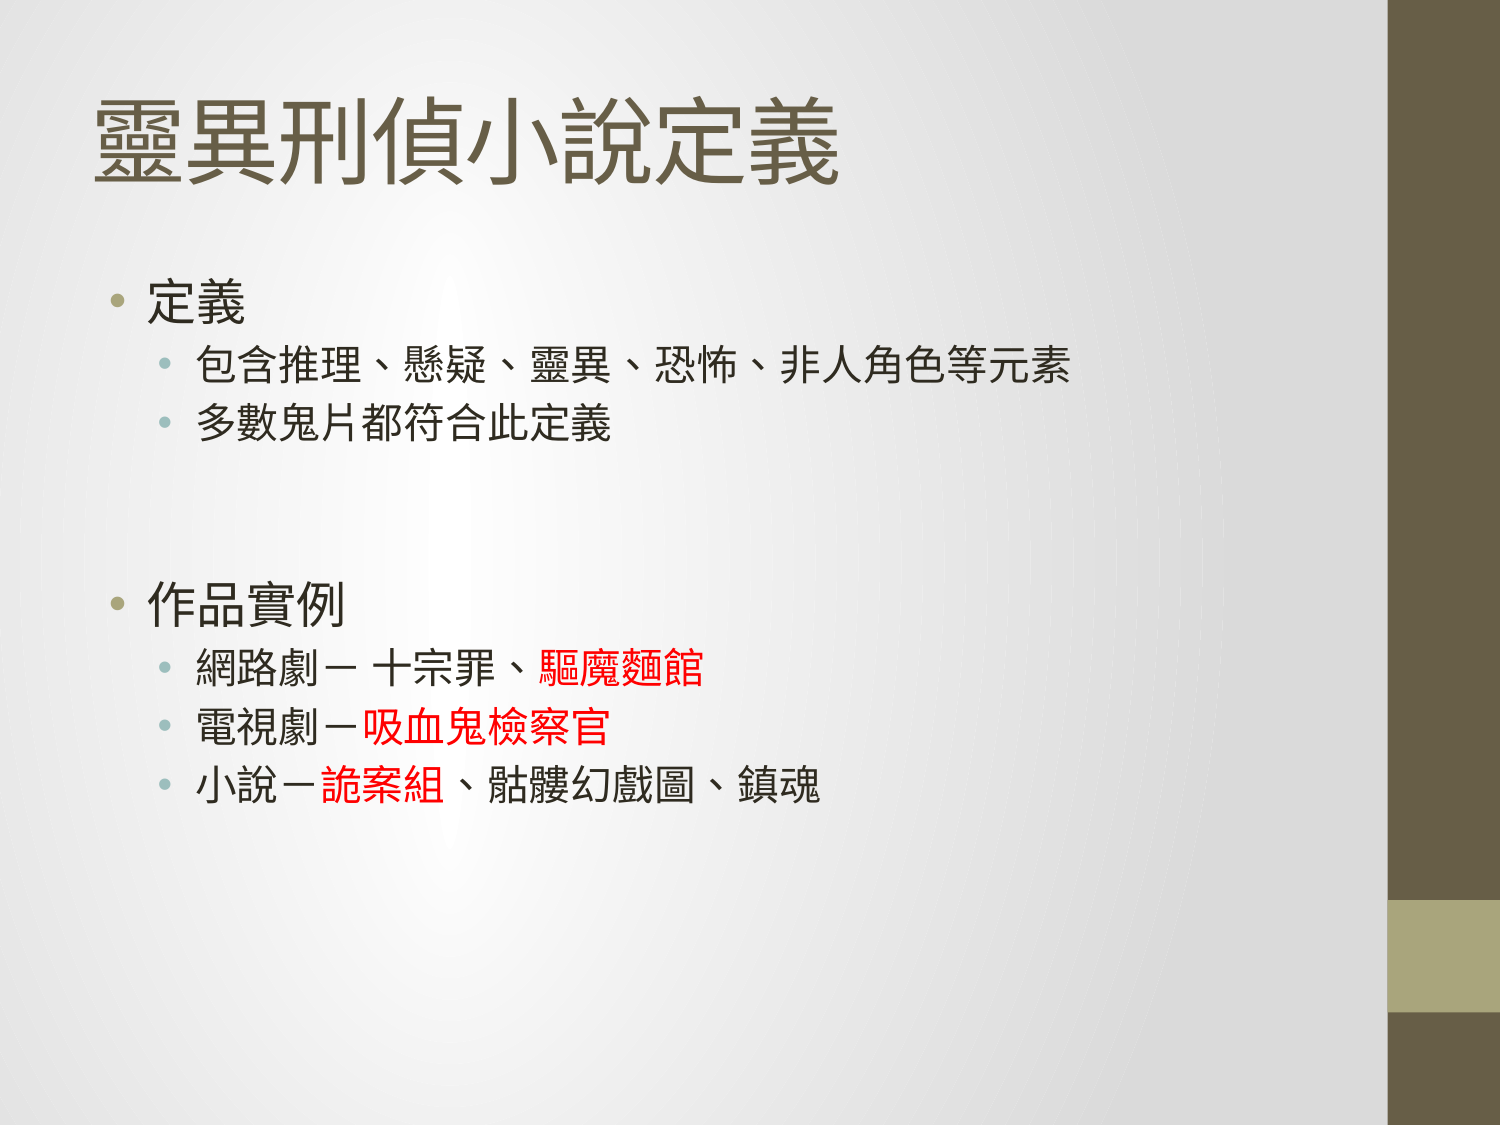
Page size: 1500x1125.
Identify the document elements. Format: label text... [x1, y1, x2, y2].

title 靈異刑偵小說定義 [75, 45, 1325, 233]
list 定義 包含推理、懸疑、靈異、恐怖、非人角色等元素 多數鬼片都符合此定義 作品實例 網路劇－ 十宗罪、驅魔麵館 電視劇－吸血鬼檢察官 小說－詭案組、骷髏幻戲圖、鎮魂 [75, 262, 1325, 1083]
